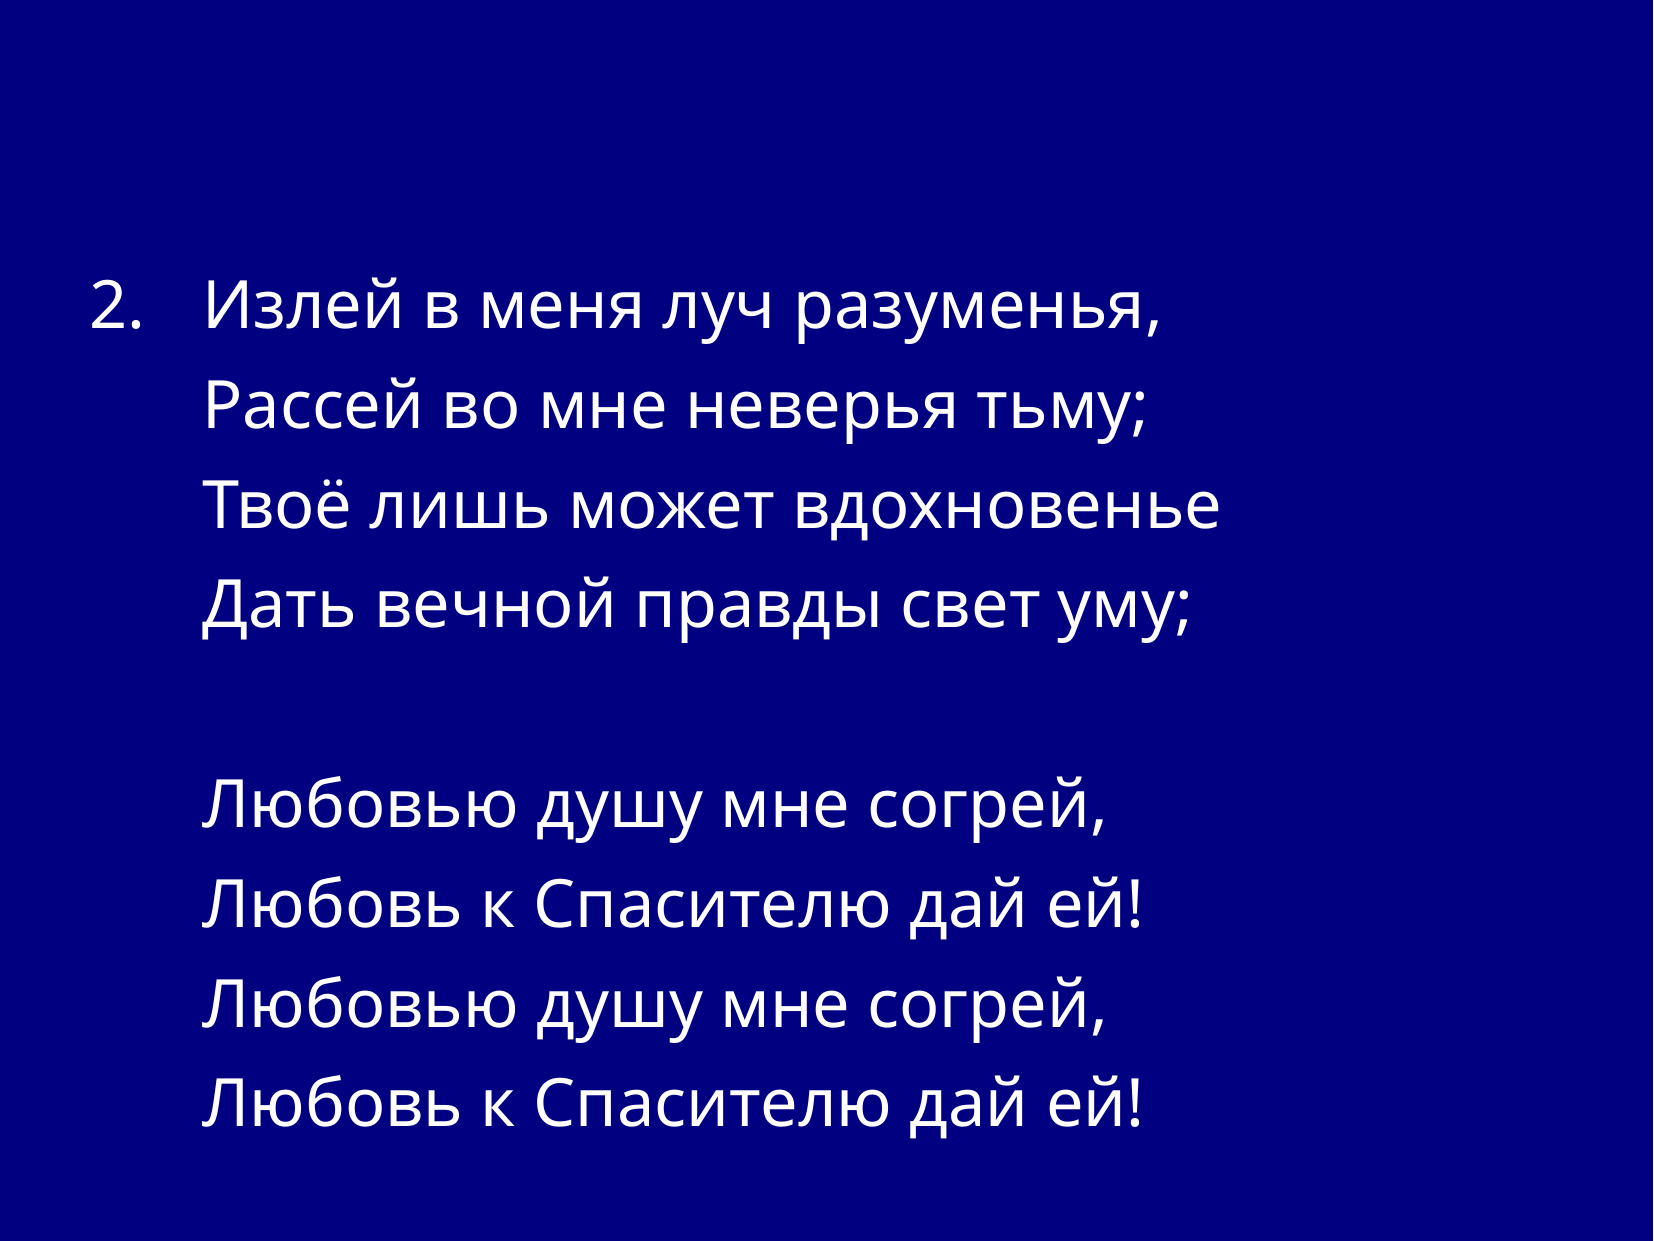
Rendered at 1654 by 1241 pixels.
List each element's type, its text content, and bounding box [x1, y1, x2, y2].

text_box 2. Излей в меня луч разуменья, Рассей во мне неверья тьму; Твоё лишь может вдохновенье Дать вечной правды свет уму; Любовью душу мне согрей, Любовь к Спасителю дай ей! Любовью душу мне согрей, Любовь к Спасителю дай ей! [75, 150, 1576, 1163]
